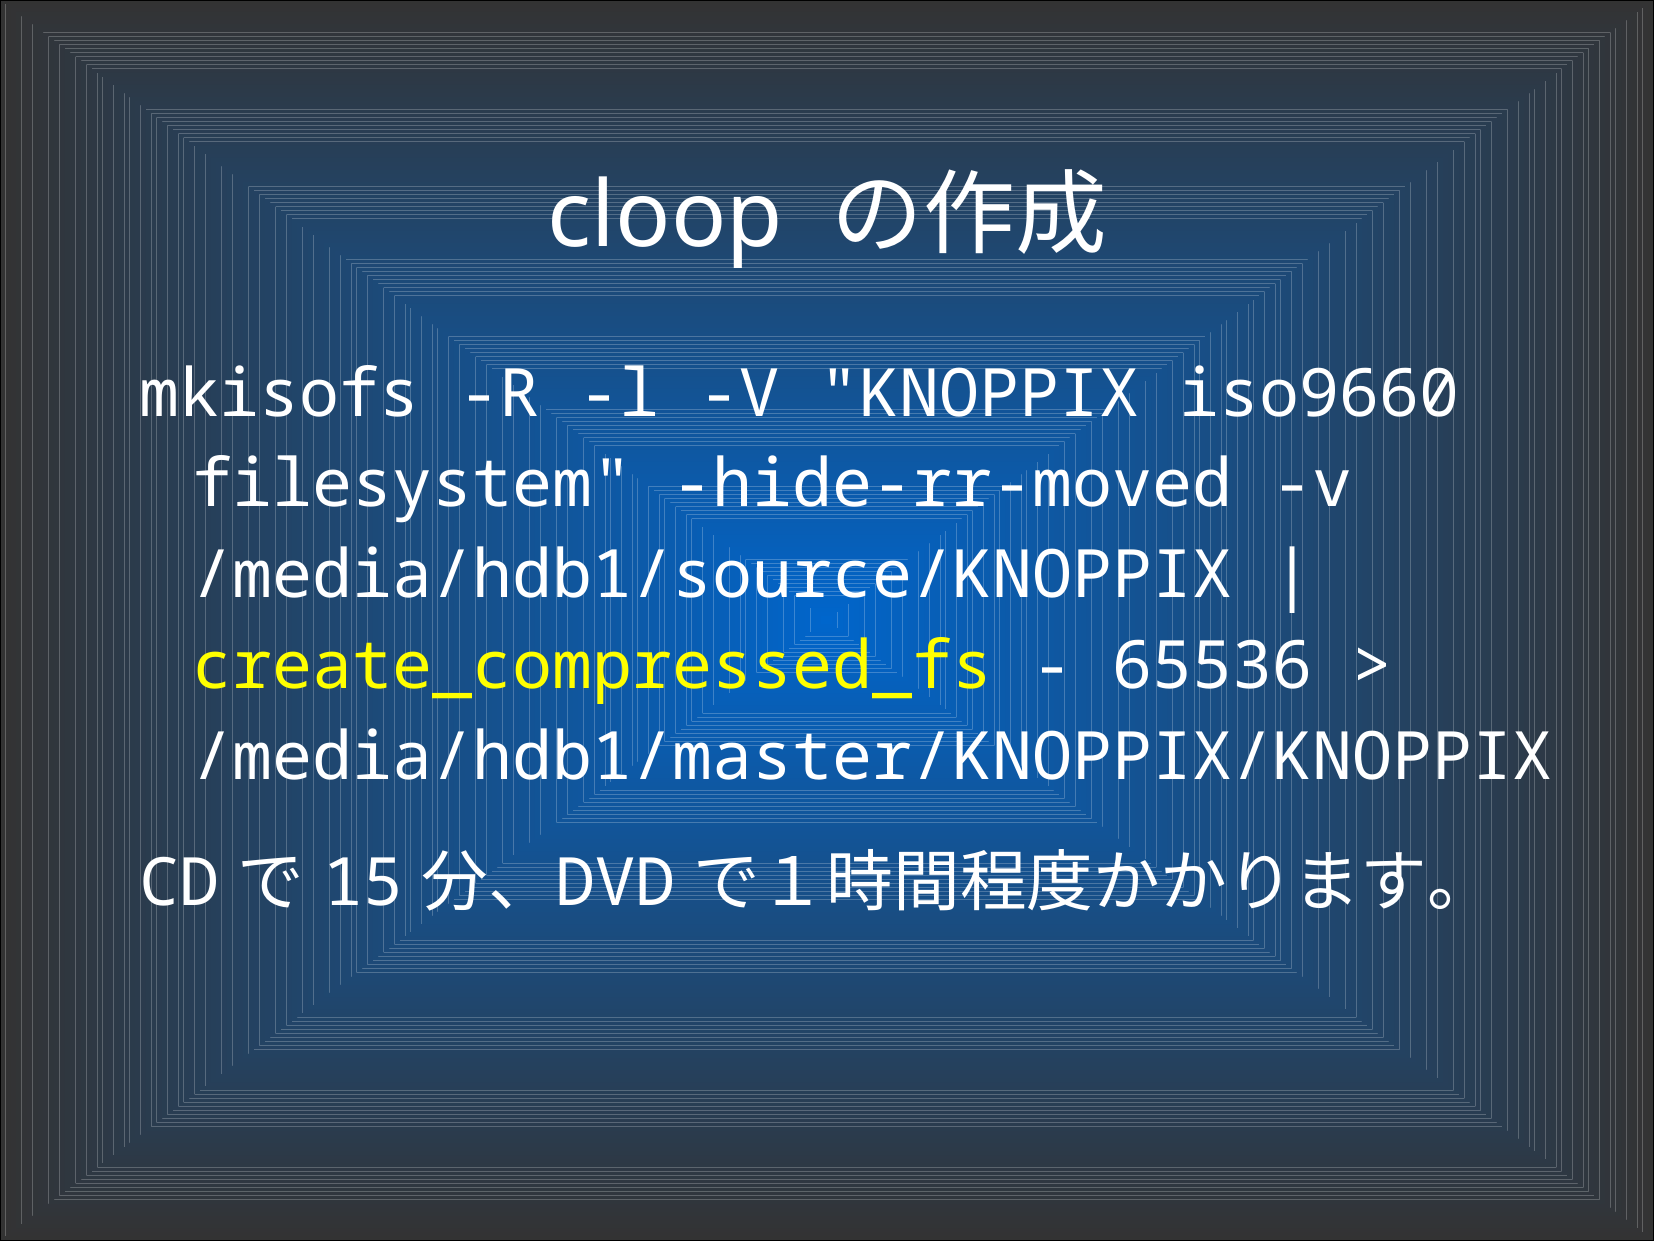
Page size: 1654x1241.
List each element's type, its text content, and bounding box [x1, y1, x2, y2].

title cloop の作成 [121, 102, 1534, 311]
list mkisofs -R -l -V "KNOPPIX iso9660 filesystem" -hide-rr-moved -v /media/hdb1/source/KNOPPIX | create_compressed_fs - 65536 > /media/hdb1/master/KNOPPIX/KNOPPIX CDで15分、DVDで１時間程度かかります。 [121, 344, 1612, 1127]
